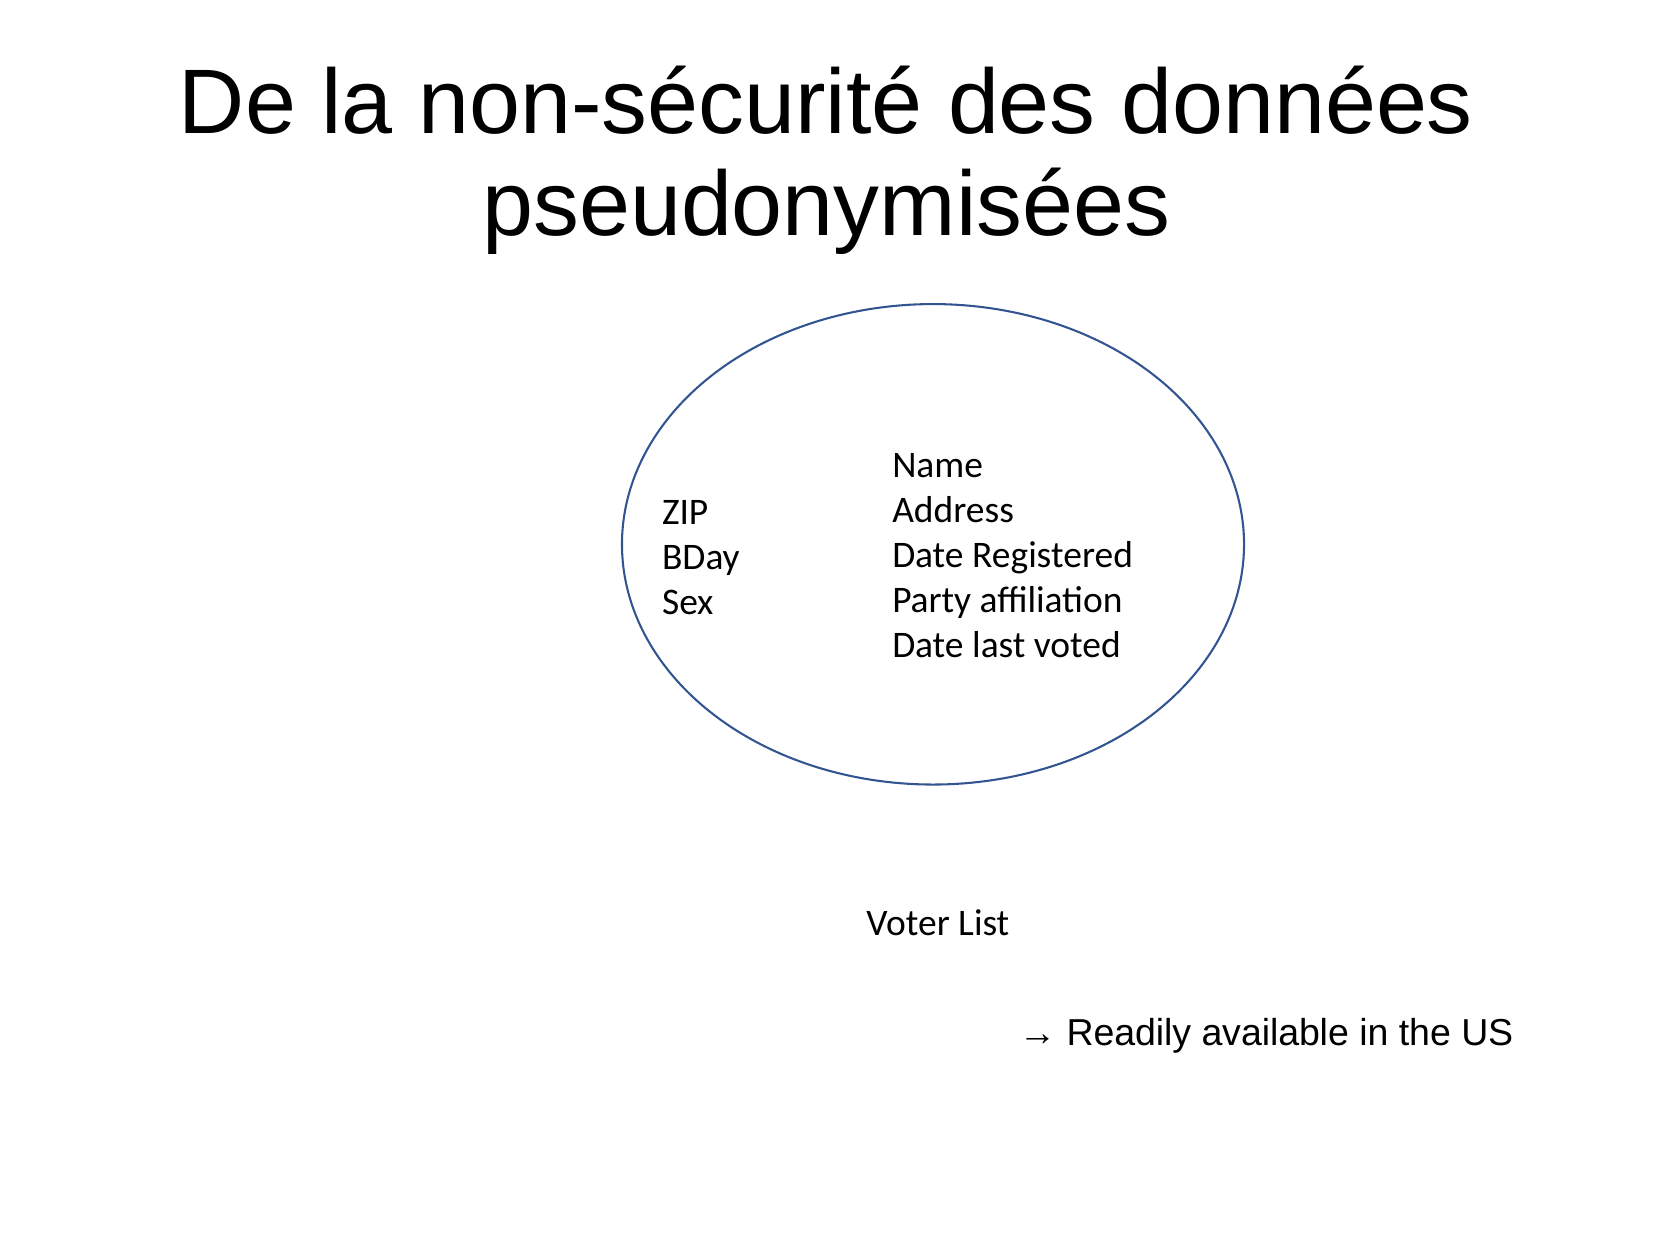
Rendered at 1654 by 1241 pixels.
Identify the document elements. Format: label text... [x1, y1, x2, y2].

text_box ZIP BDay Sex [647, 479, 805, 630]
text_box → Readily available in the US [1003, 1003, 1529, 1061]
title De la non-sécurité des données pseudonymisées [82, 49, 1571, 257]
text_box Voter List [851, 890, 1025, 950]
text_box Name Address Date Registered Party affiliation Date last voted [877, 432, 1148, 673]
